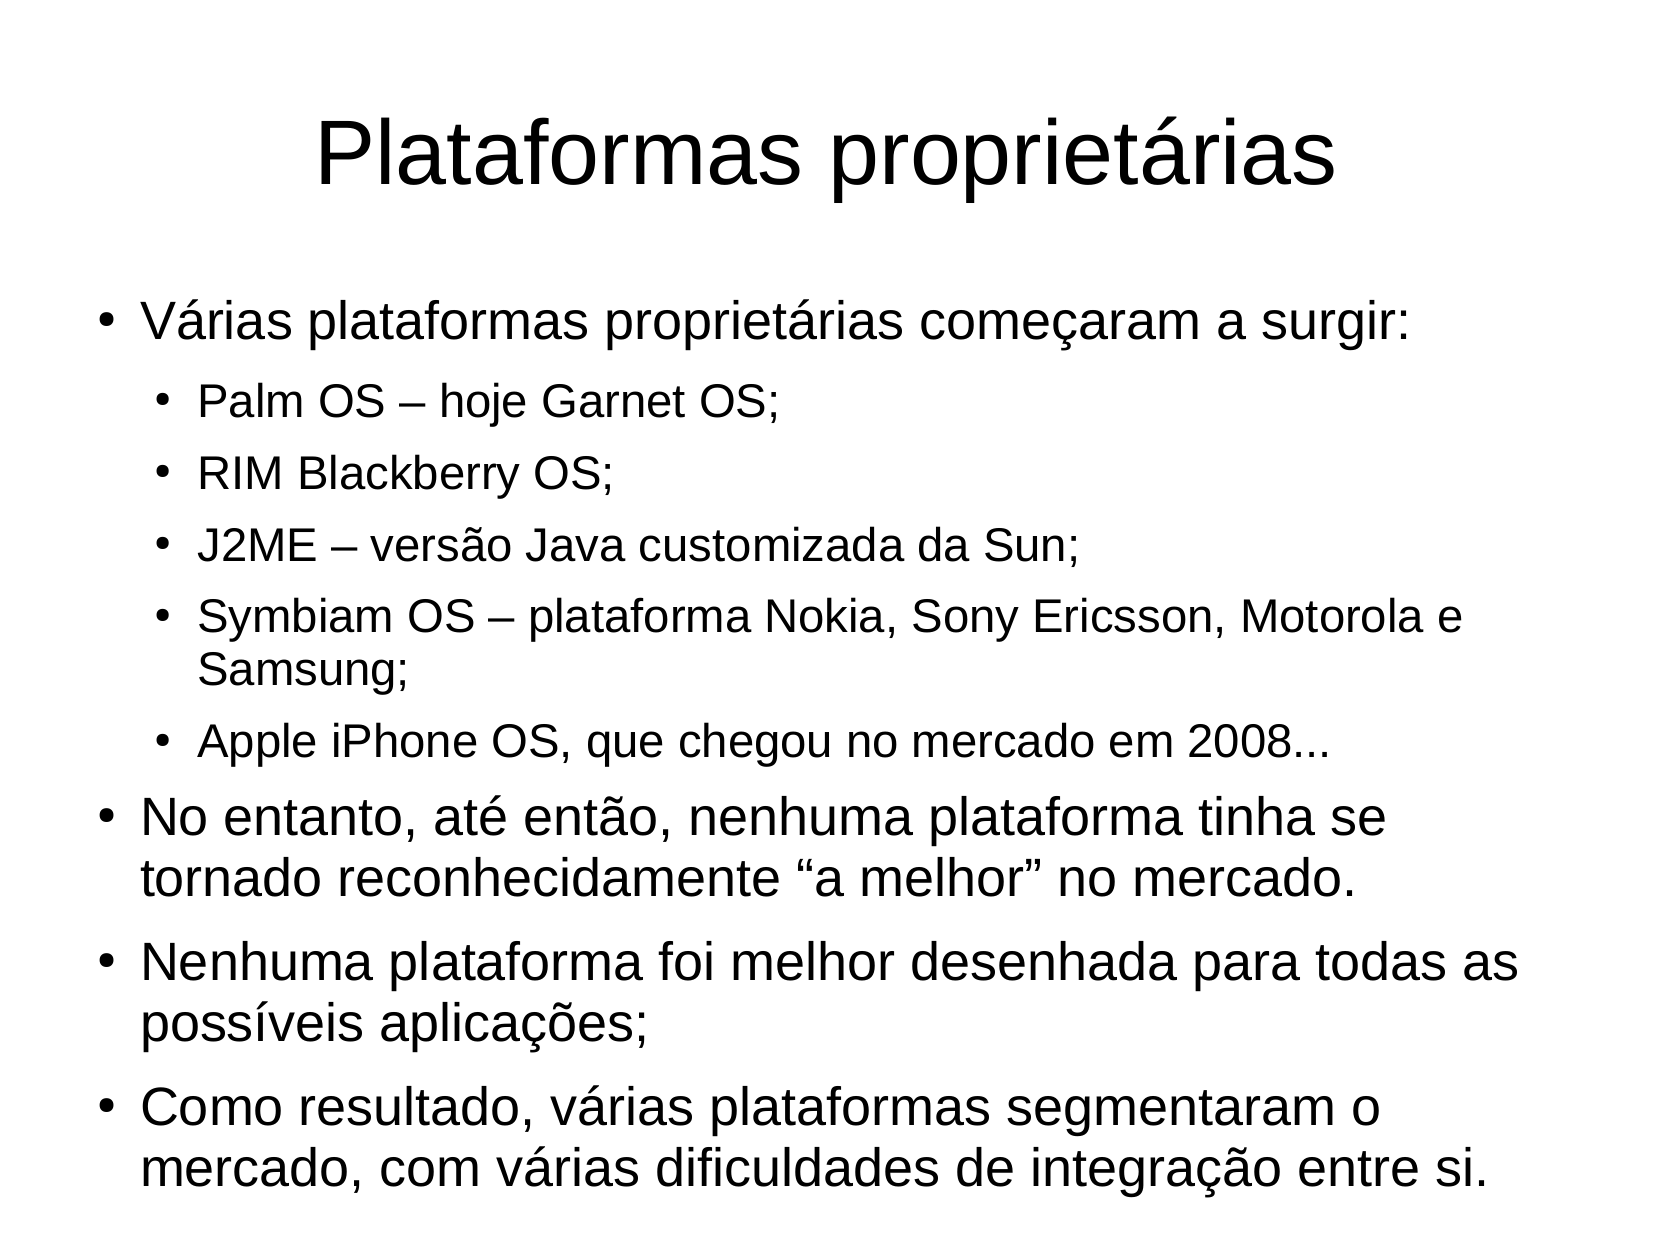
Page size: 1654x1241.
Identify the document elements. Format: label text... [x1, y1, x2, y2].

title Plataformas proprietárias [82, 56, 1571, 250]
list Várias plataformas proprietárias começaram a surgir: Palm OS – hoje Garnet OS; RIM Blackberry OS; J2ME – versão Java customizada da Sun; Symbiam OS – plataforma Nokia, Sony Ericsson, Motorola e Samsung; Apple iPhone OS, que chegou no mercado em 2008... No entanto, até então, nenhuma plataforma tinha se tornado reconhecidamente “a melhor” no mercado. Nenhuma plataforma foi melhor desenhada para todas as possíveis aplicações; Como resultado, várias plataformas segmentaram o mercado, com várias dificuldades de integração entre si. [82, 290, 1571, 1211]
